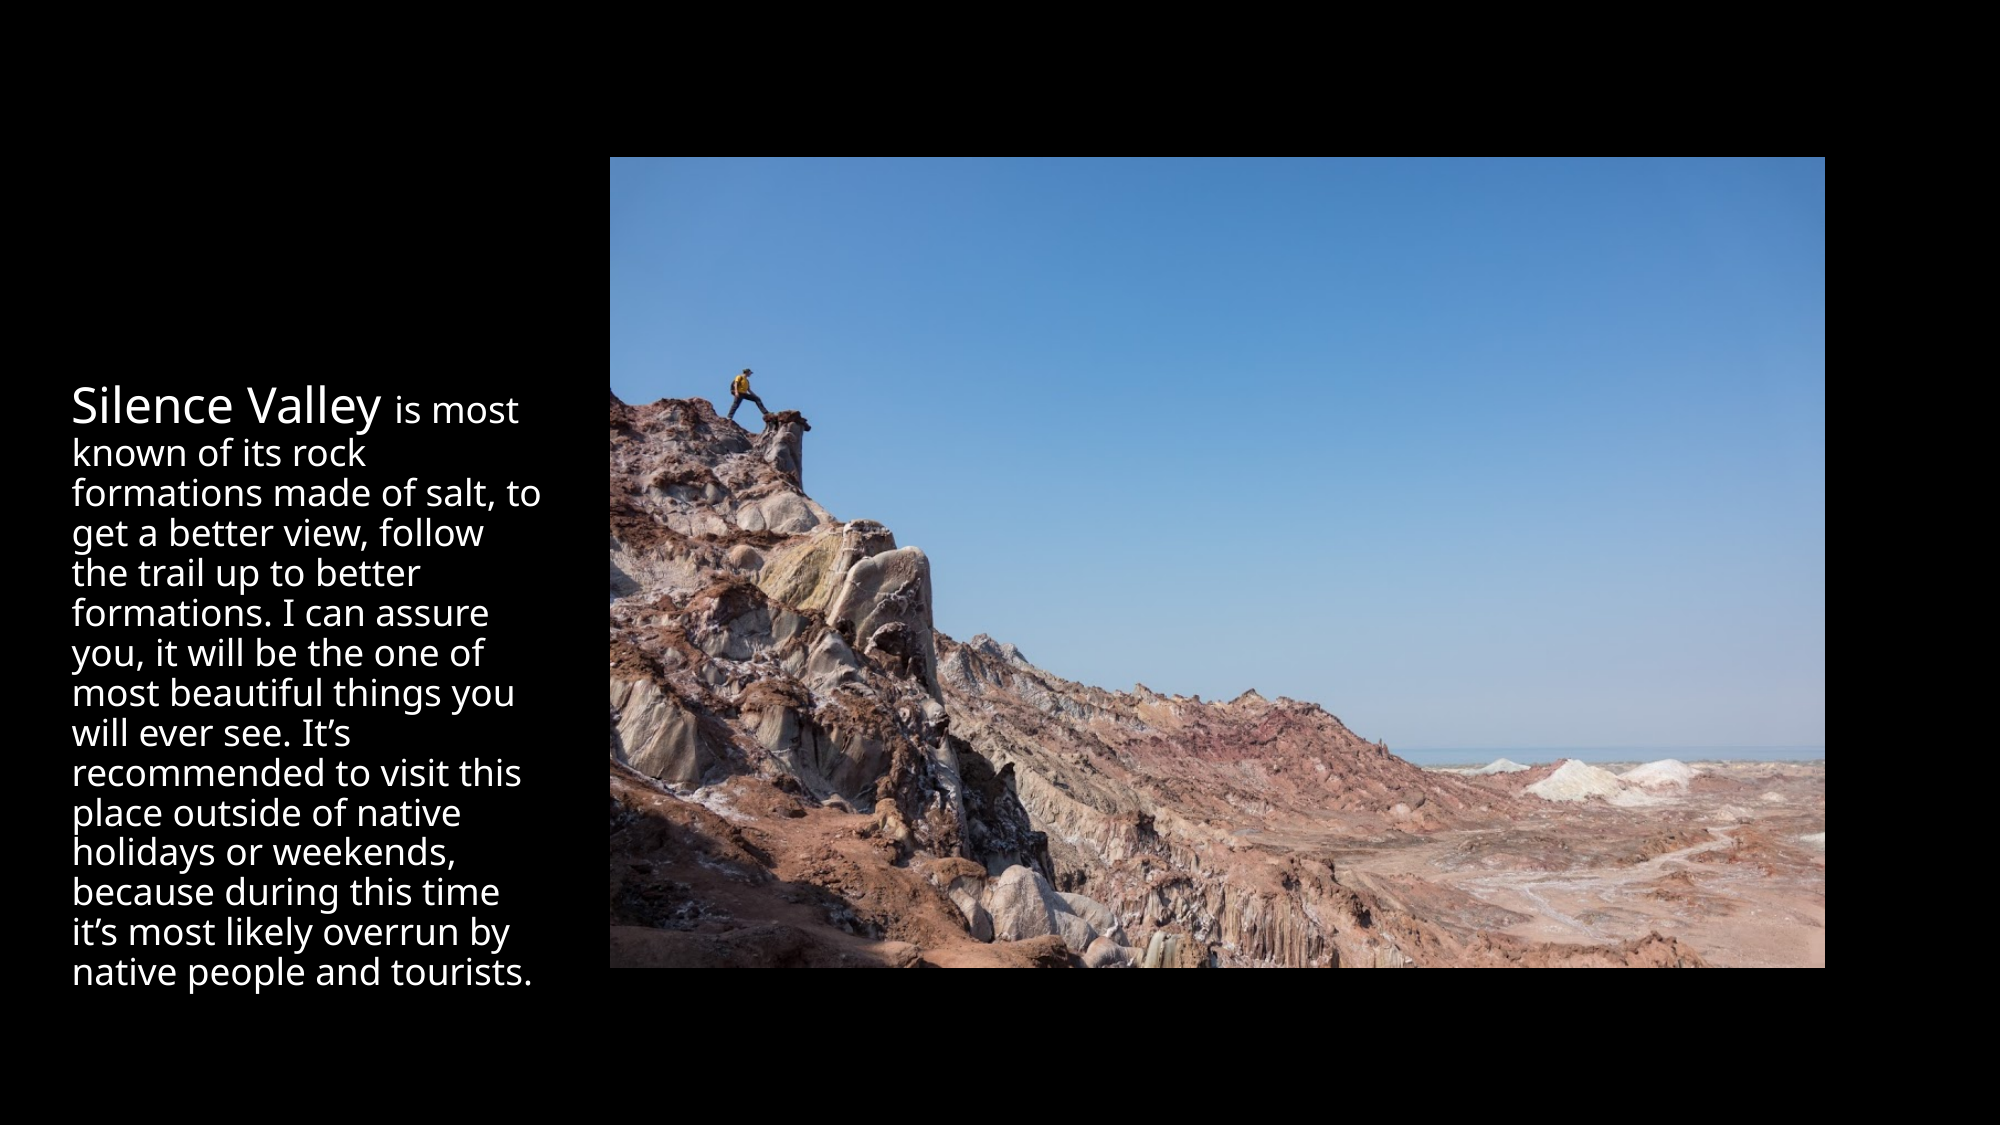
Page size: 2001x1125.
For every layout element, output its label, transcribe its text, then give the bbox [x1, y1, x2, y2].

picture [610, 157, 1825, 968]
list Silence Valley is most known of its rock formations made of salt, to get a better view, follow the trail up to better formations. I can assure you, it will be the one of most beautiful things you will ever see. It’s recommended to visit this place outside of native holidays or weekends, because during this time it’s most likely overrun by native people and tourists. [56, 373, 565, 1002]
